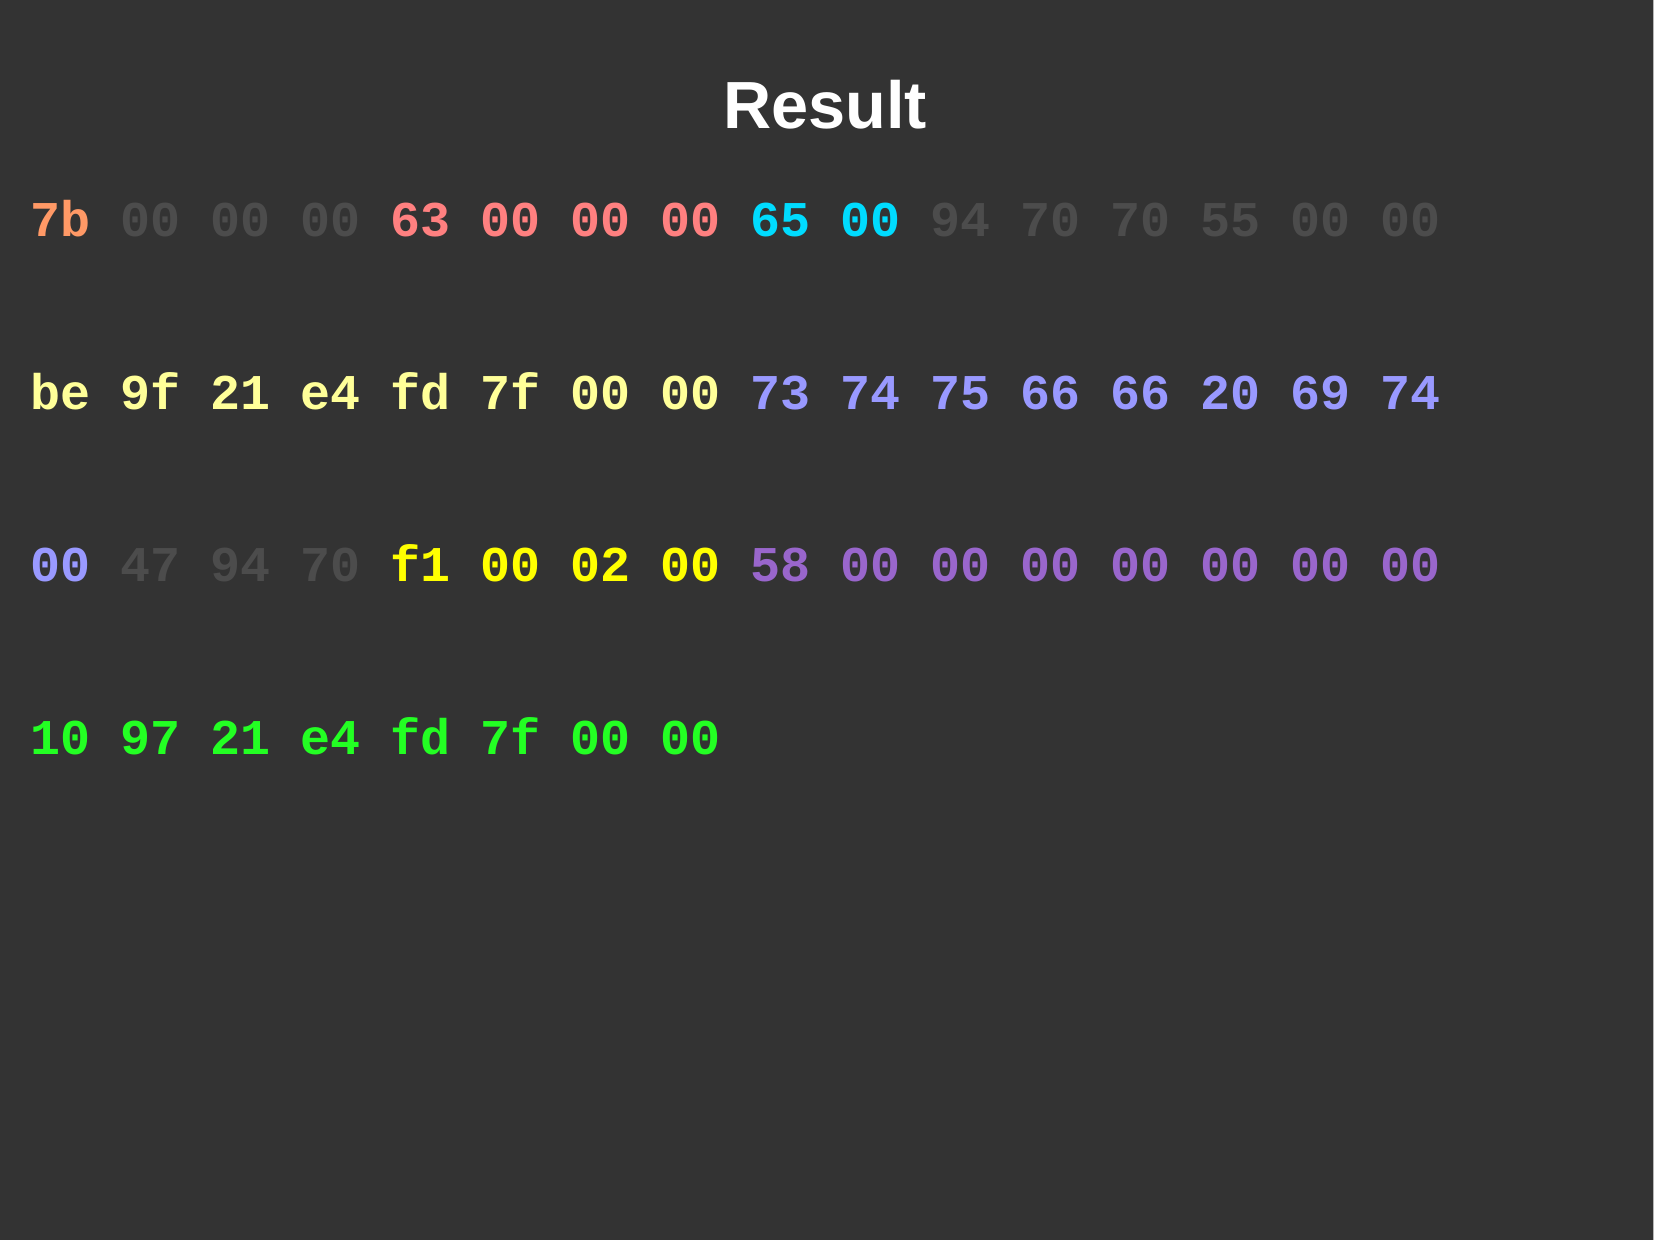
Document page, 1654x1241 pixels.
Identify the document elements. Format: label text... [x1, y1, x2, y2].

title Result [30, 30, 1621, 181]
list 7b 00 00 00 63 00 00 00 65 00 94 70 70 55 00 00 be 9f 21 e4 fd 7f 00 00 73 74 75 66 66 20 69 74 00 47 94 70 f1 00 02 00 58 00 00 00 00 00 00 00 10 97 21 e4 fd 7f 00 00 [30, 195, 1621, 1216]
